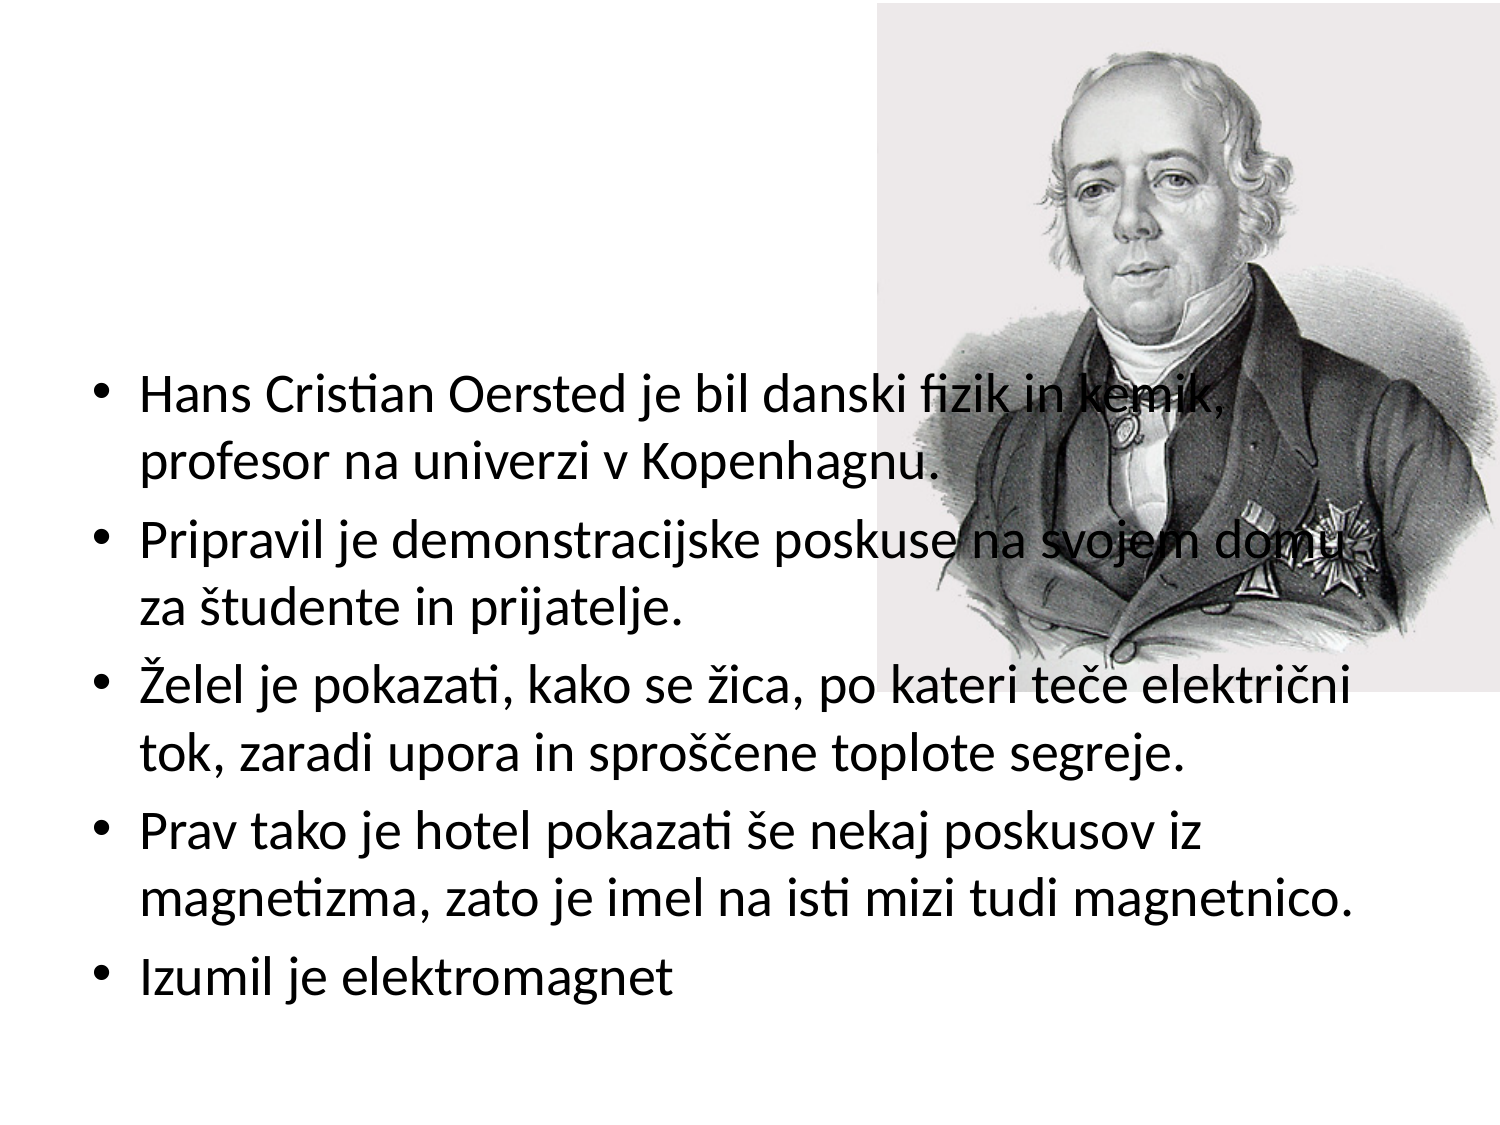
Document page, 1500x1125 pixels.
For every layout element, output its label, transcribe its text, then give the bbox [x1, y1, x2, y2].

picture [877, 3, 1500, 692]
list Hans Cristian Oersted je bil danski fizik in kemik, profesor na univerzi v Kopenhagnu. Pripravil je demonstracijske poskuse na svojem domu za študente in prijatelje. Želel je pokazati, kako se žica, po kateri teče električni tok, zaradi upora in sproščene toplote segreje. Prav tako je hotel pokazati še nekaj poskusov iz magnetizma, zato je imel na isti mizi tudi magnetnico. Izumil je elektromagnet [76, 349, 1390, 1110]
